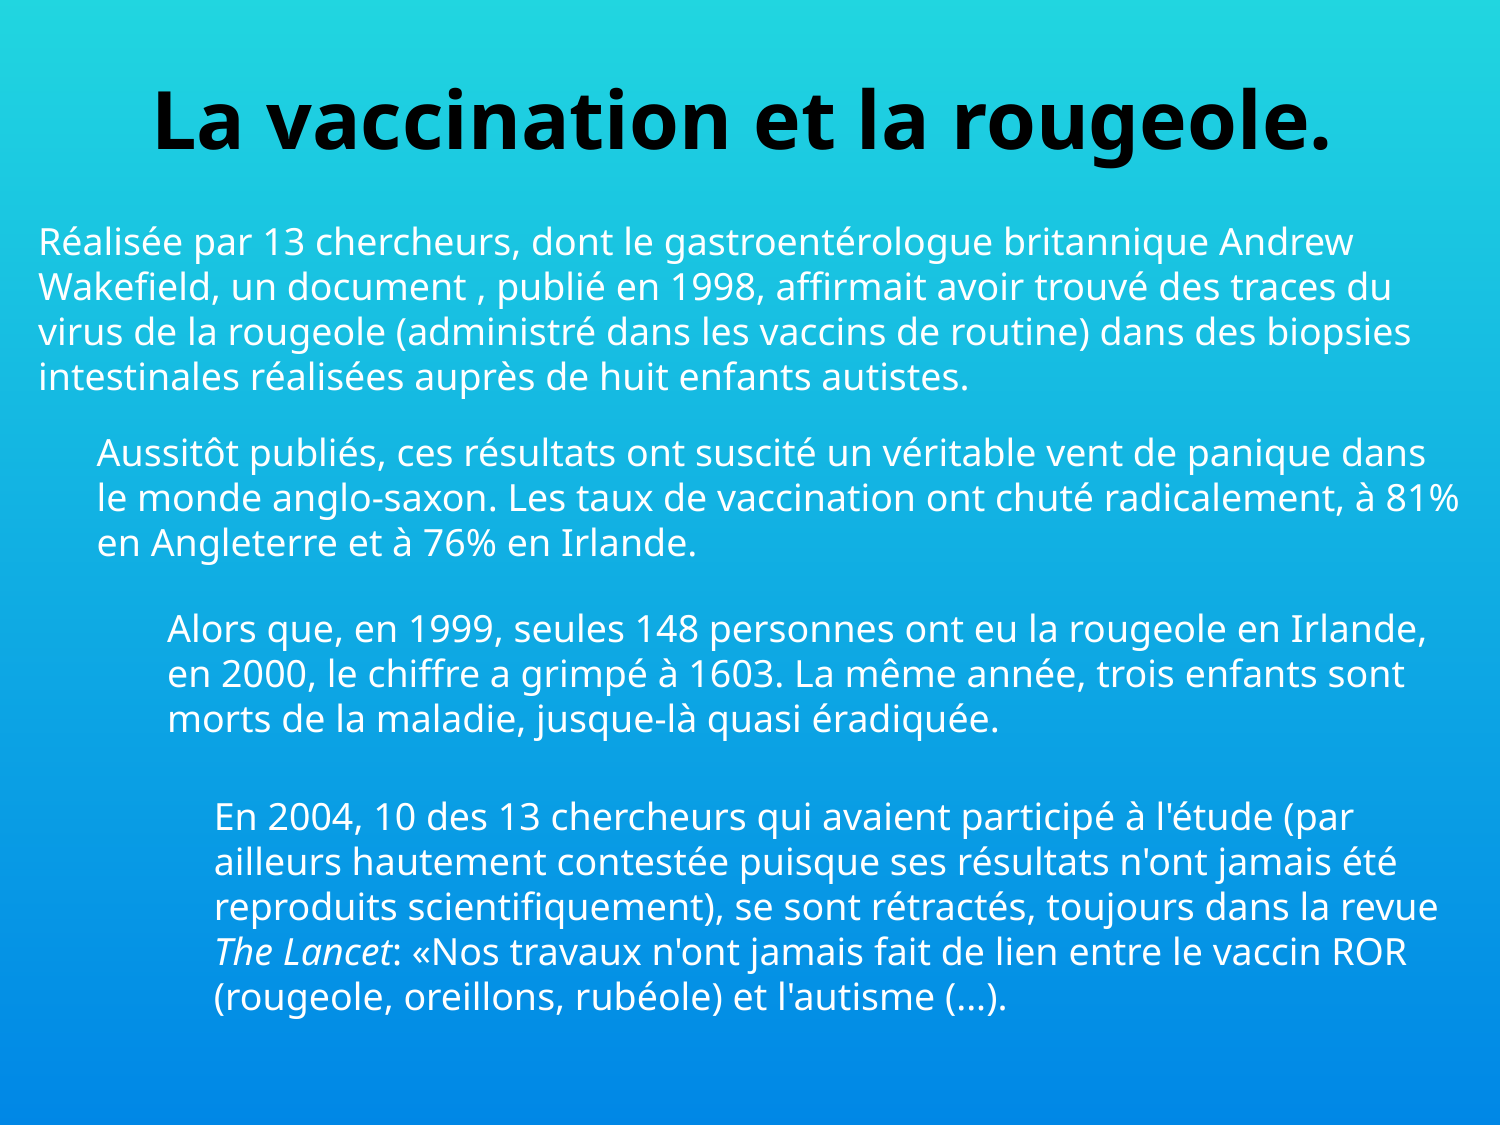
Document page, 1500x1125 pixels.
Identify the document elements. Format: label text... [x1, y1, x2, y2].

title La vaccination et la rougeole. [105, 23, 1381, 211]
text_box Réalisée par 13 chercheurs, dont le gastroentérologue britannique Andrew Wakefield, un document , publié en 1998, affirmait avoir trouvé des traces du virus de la rougeole (administré dans les vaccins de routine) dans des biopsies intestinales réalisées auprès de huit enfants autistes. [23, 210, 1477, 406]
text_box En 2004, 10 des 13 chercheurs qui avaient participé à l'étude (par ailleurs hautement contestée puisque ses résultats n'ont jamais été reproduits scientifiquement), se sont rétractés, toujours dans la revue The Lancet: «Nos travaux n'ont jamais fait de lien entre le vaccin ROR (rougeole, oreillons, rubéole) et l'autisme (...). [199, 785, 1477, 1025]
text_box Aussitôt publiés, ces résultats ont suscité un véritable vent de panique dans le monde anglo-saxon. Les taux de vaccination ont chuté radicalement, à 81% en Angleterre et à 76% en Irlande. [81, 421, 1477, 572]
text_box Alors que, en 1999, seules 148 personnes ont eu la rougeole en Irlande, en 2000, le chiffre a grimpé à 1603. La même année, trois enfants sont morts de la maladie, jusque-là quasi éradiquée. [152, 597, 1477, 748]
